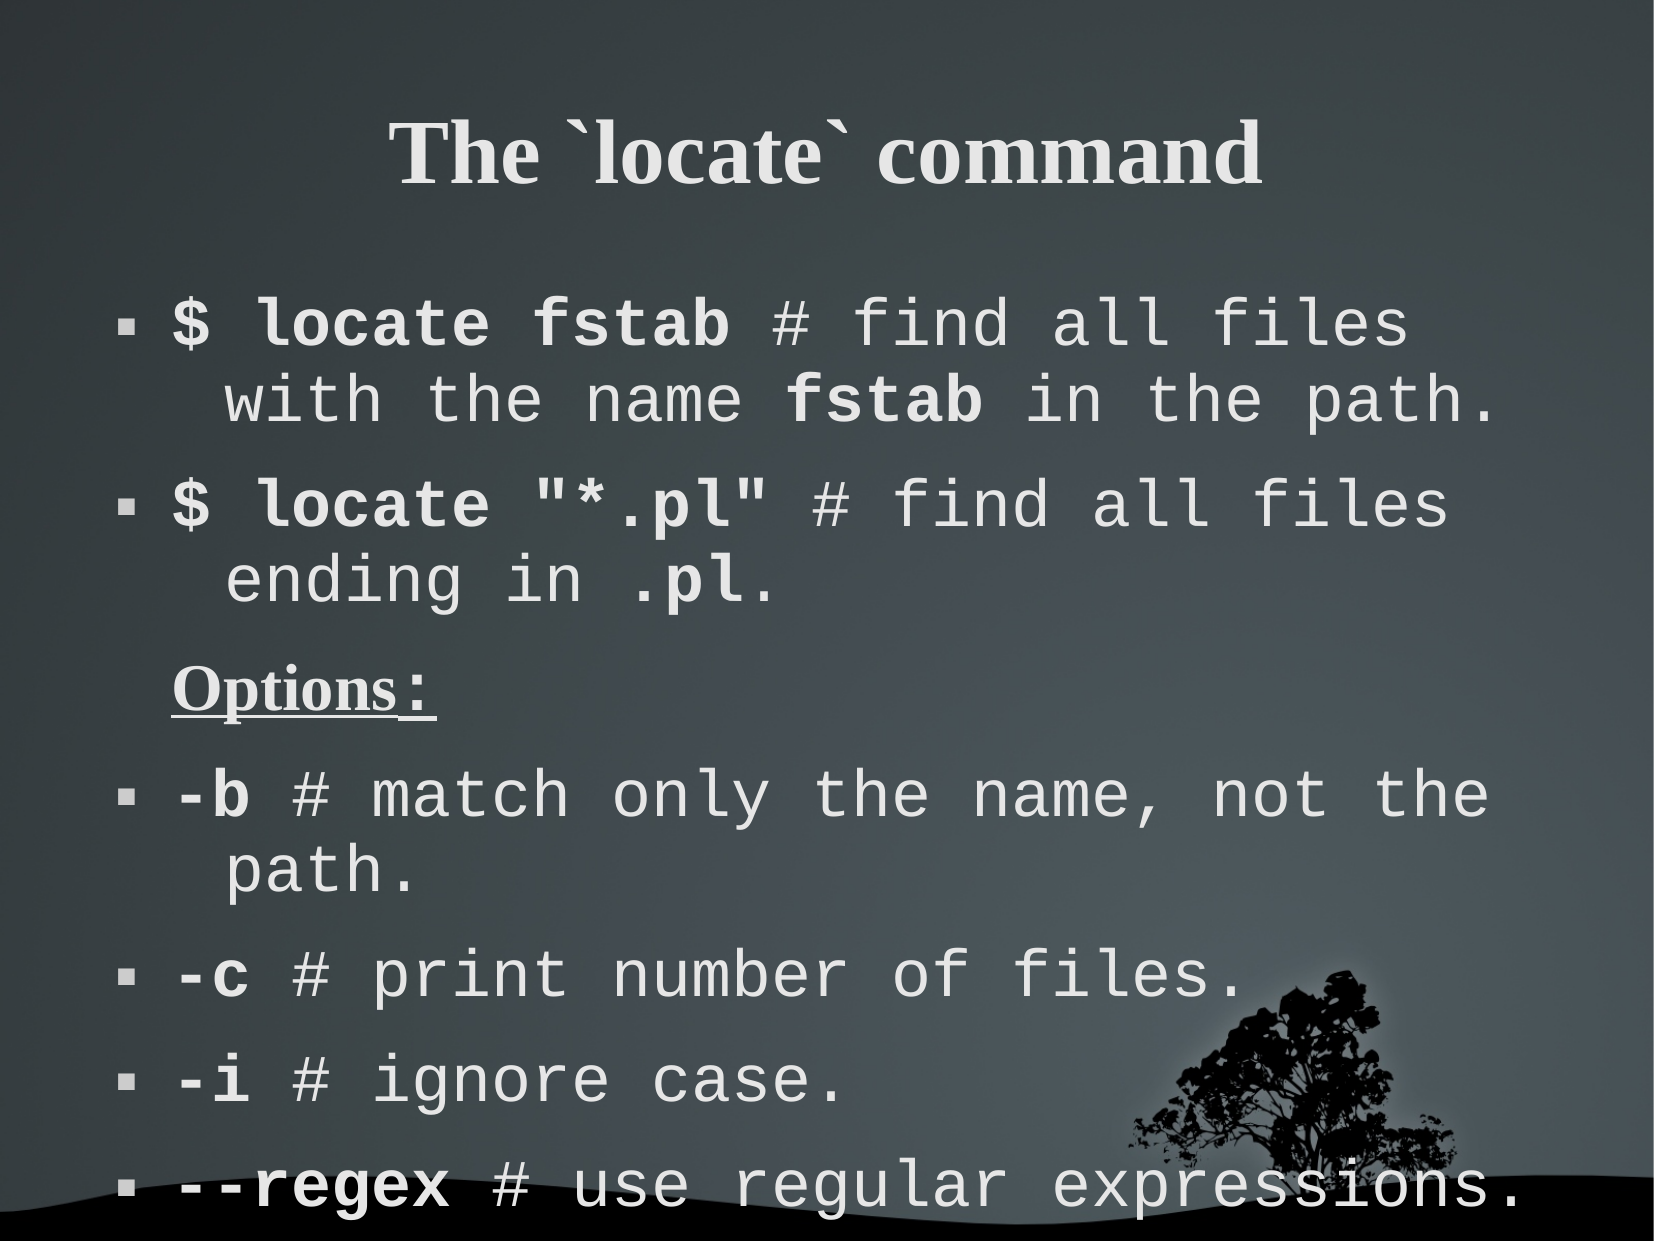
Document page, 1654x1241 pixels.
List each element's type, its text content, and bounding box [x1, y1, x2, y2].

picture [0, 0, 1654, 1241]
list $ locate fstab # find all files with the name fstab in the path. $ locate "*.pl" # find all files ending in .pl. Options: -b # match only the name, not the path. -c # print number of files. -i # ignore case. --regex # use regular expressions. [82, 290, 1571, 1227]
title The `locate` command [82, 49, 1571, 257]
